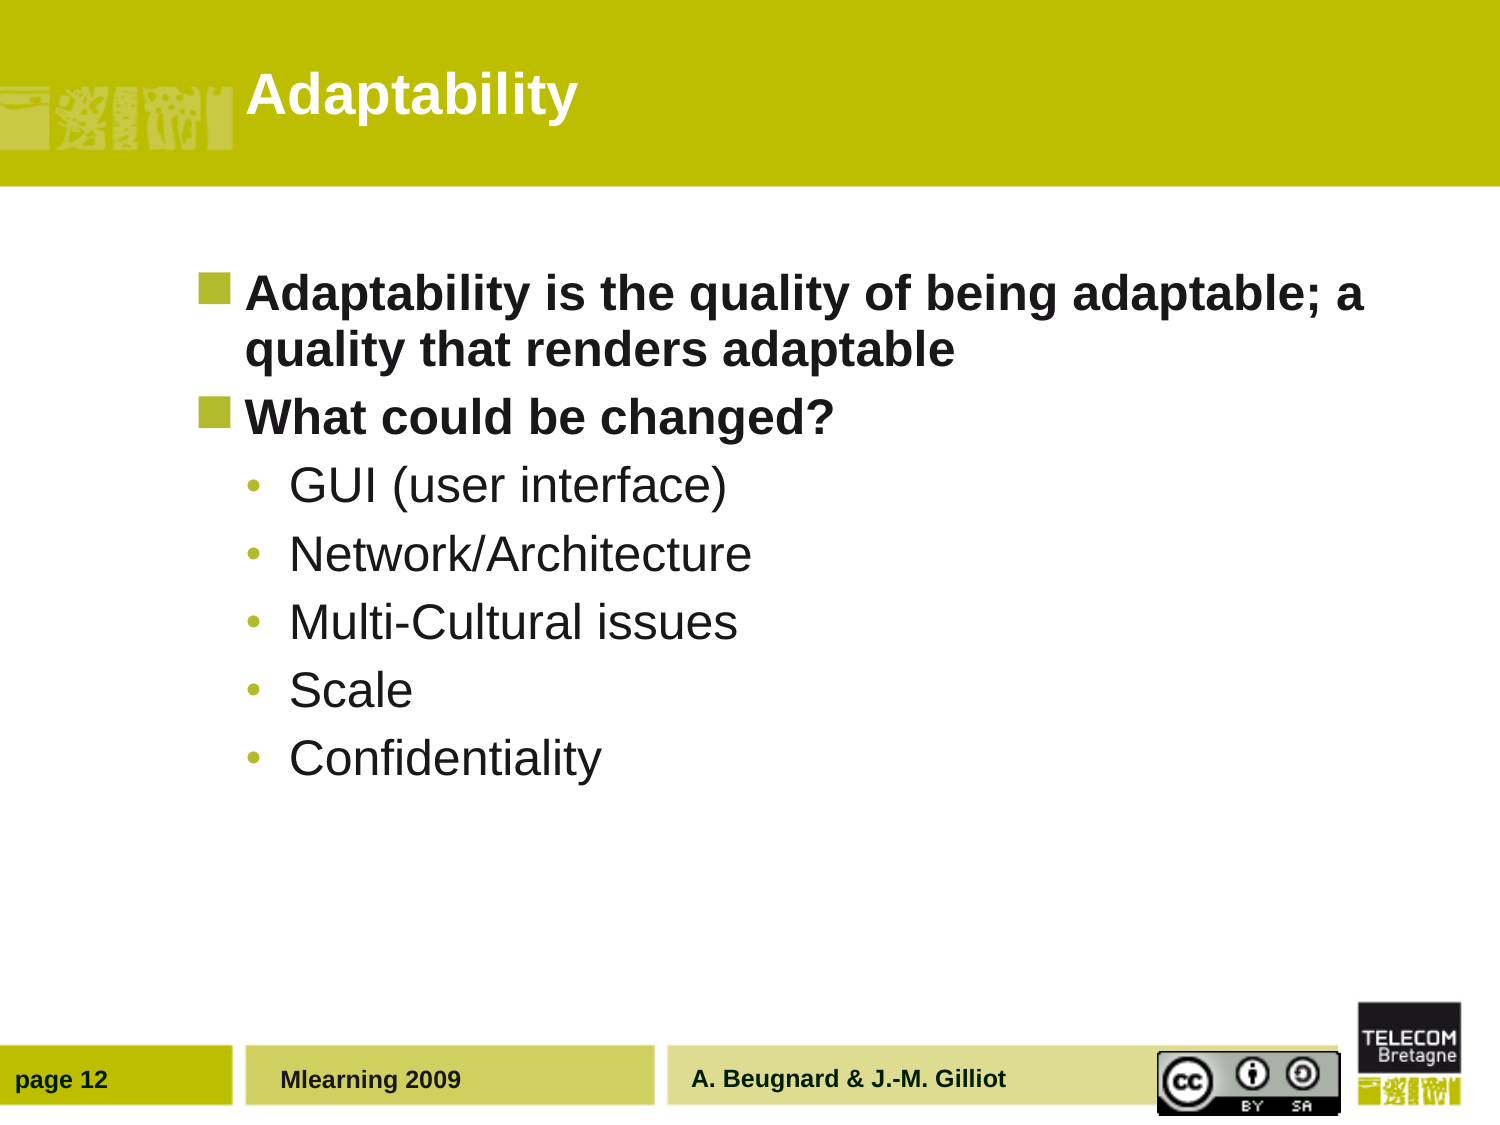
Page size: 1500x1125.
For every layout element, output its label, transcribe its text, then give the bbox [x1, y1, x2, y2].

list Adaptability is the quality of being adaptable; a quality that renders adaptable What could be changed? GUI (user interface) Network/Architecture Multi-Cultural issues Scale Confidentiality [200, 265, 1459, 1002]
picture [0, 0, 1500, 1125]
title Adaptability [245, 31, 1459, 158]
